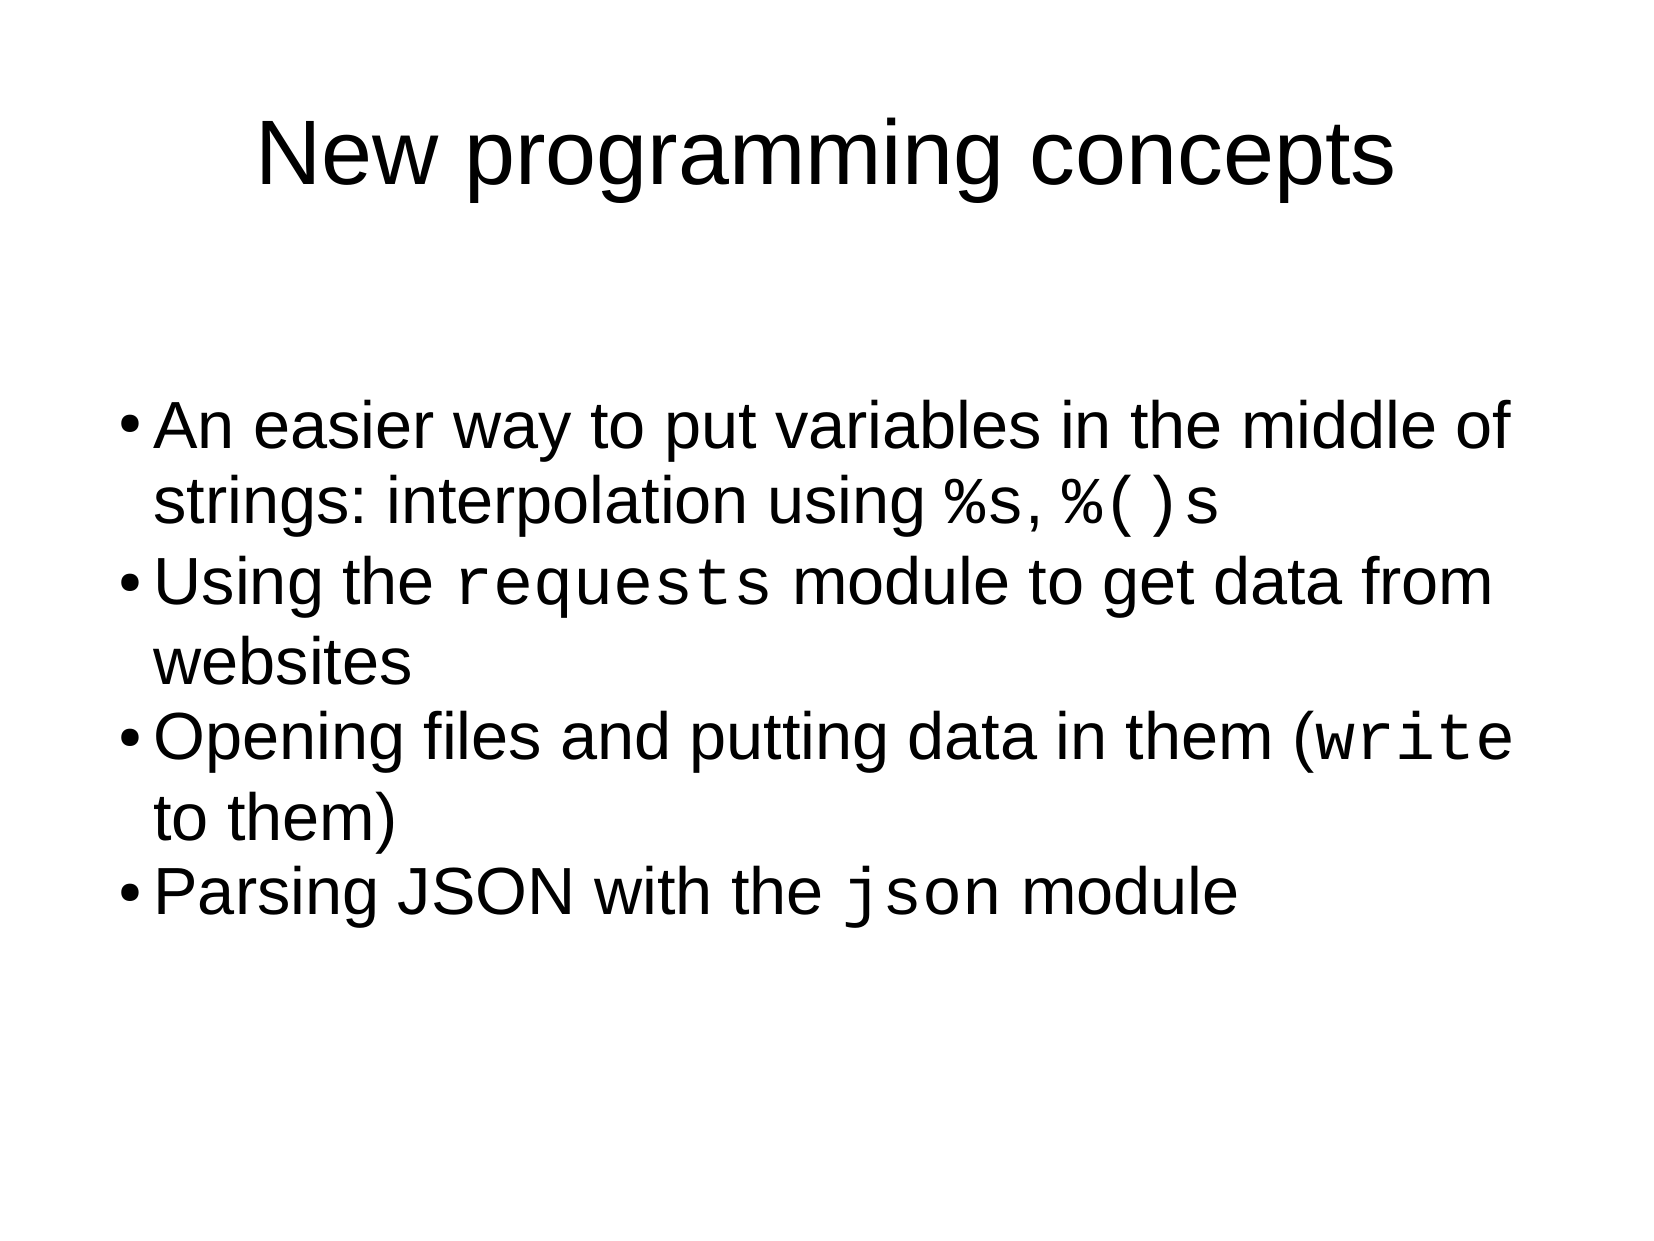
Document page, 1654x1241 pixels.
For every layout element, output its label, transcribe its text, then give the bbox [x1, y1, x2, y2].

title New programming concepts [82, 49, 1571, 257]
subtitle An easier way to put variables in the middle of strings: interpolation using %s, %()s Using the requests module to get data from websites Opening files and putting data in them (write to them) Parsing JSON with the json module [82, 302, 1571, 1022]
